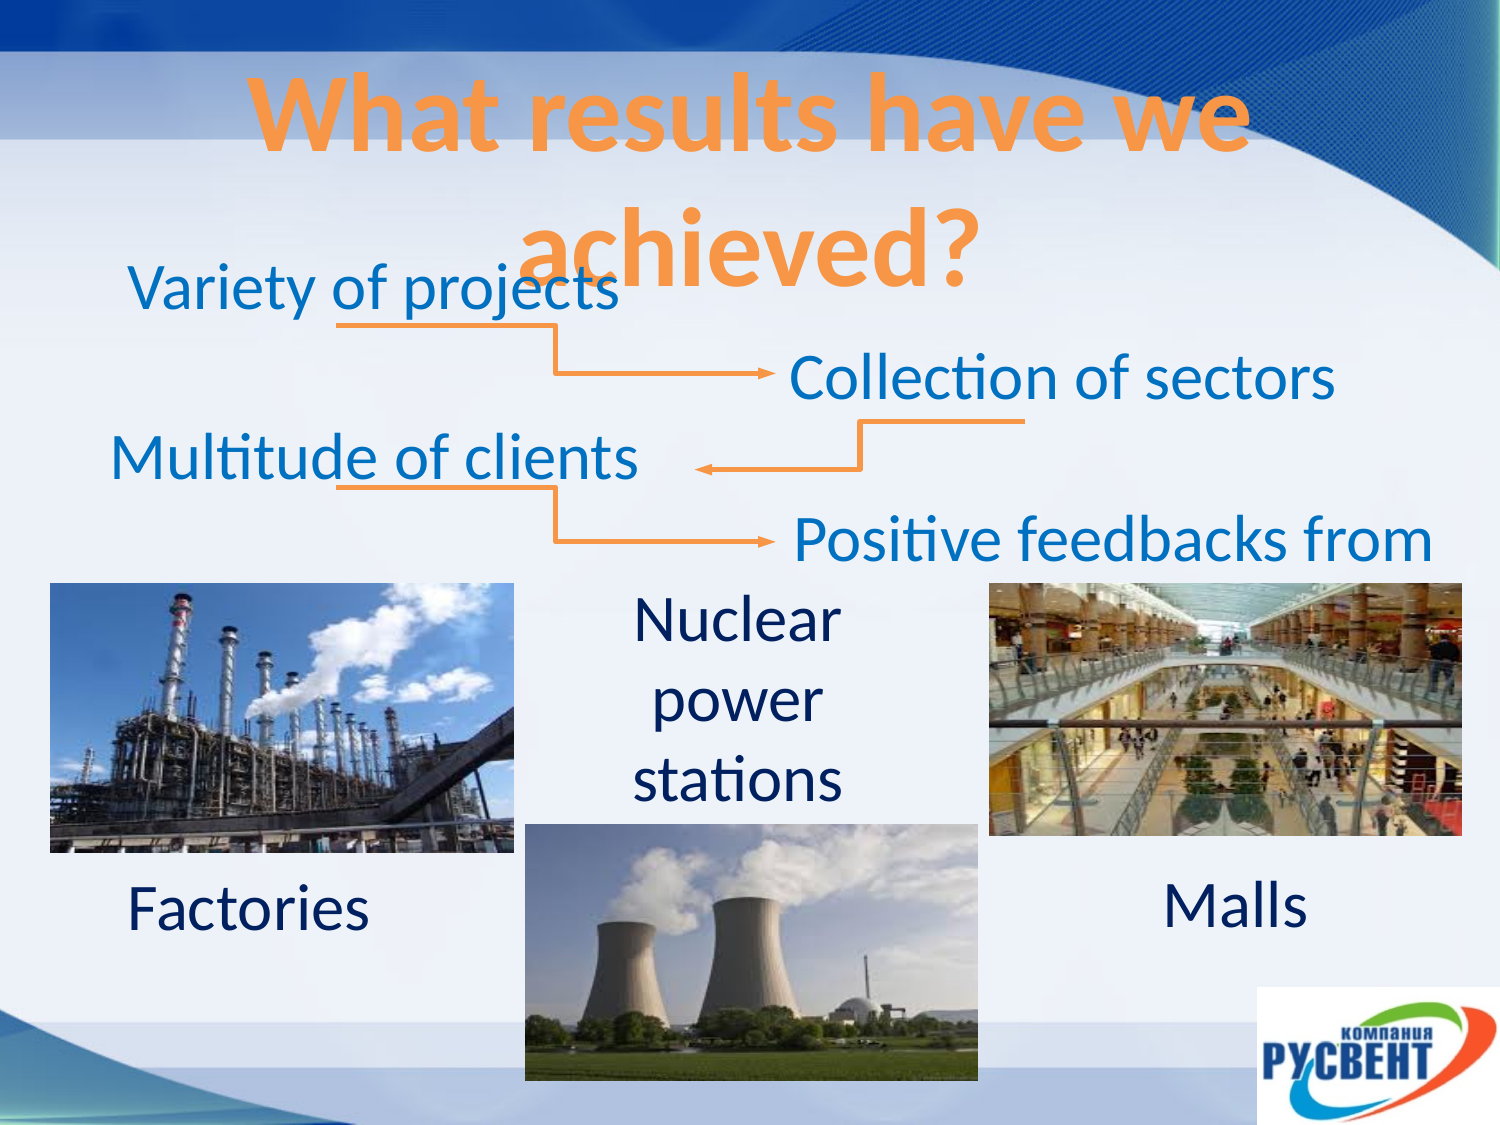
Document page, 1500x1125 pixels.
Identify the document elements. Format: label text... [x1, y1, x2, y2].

text_box Multitude of clients [94, 405, 709, 502]
picture [525, 824, 978, 1081]
title What results have we achieved? [0, 30, 1500, 204]
text_box Factories [112, 856, 407, 951]
text_box Variety of projects [112, 235, 691, 332]
text_box Collection of sectors [774, 325, 1401, 422]
picture [50, 583, 514, 854]
text_box Positive feedbacks from [778, 487, 1459, 584]
picture [989, 583, 1462, 836]
text_box Nuclear power stations [604, 567, 872, 822]
text_box Malls [1148, 853, 1364, 948]
picture [1257, 987, 1500, 1125]
